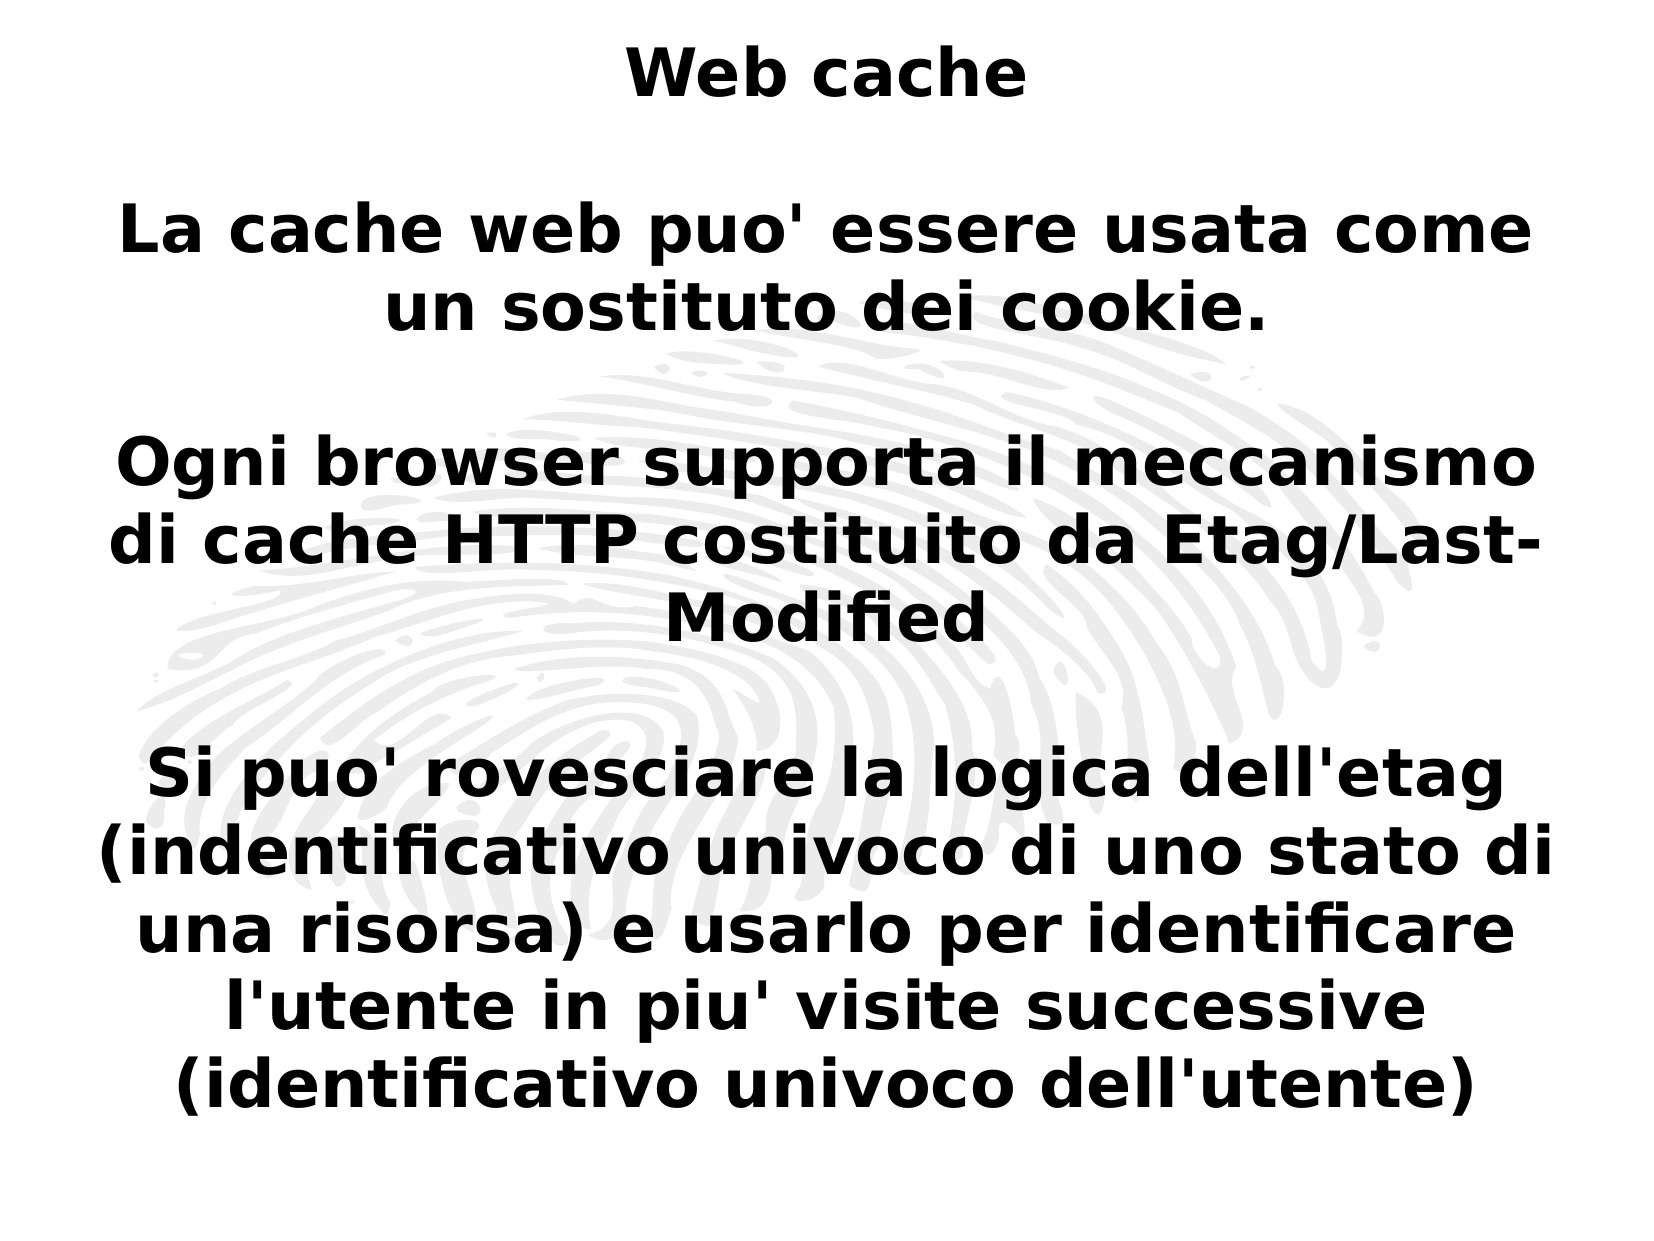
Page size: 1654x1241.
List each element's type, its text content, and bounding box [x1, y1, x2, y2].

subtitle Web cache La cache web puo' essere usata come un sostituto dei cookie. Ogni browser supporta il meccanismo di cache HTTP costituito da Etag/Last-Modified Si puo' rovesciare la logica dell'etag (indentificativo univoco di uno stato di una risorsa) e usarlo per identificare l'utente in piu' visite successive (identificativo univoco dell'utente) [82, 34, 1571, 1124]
